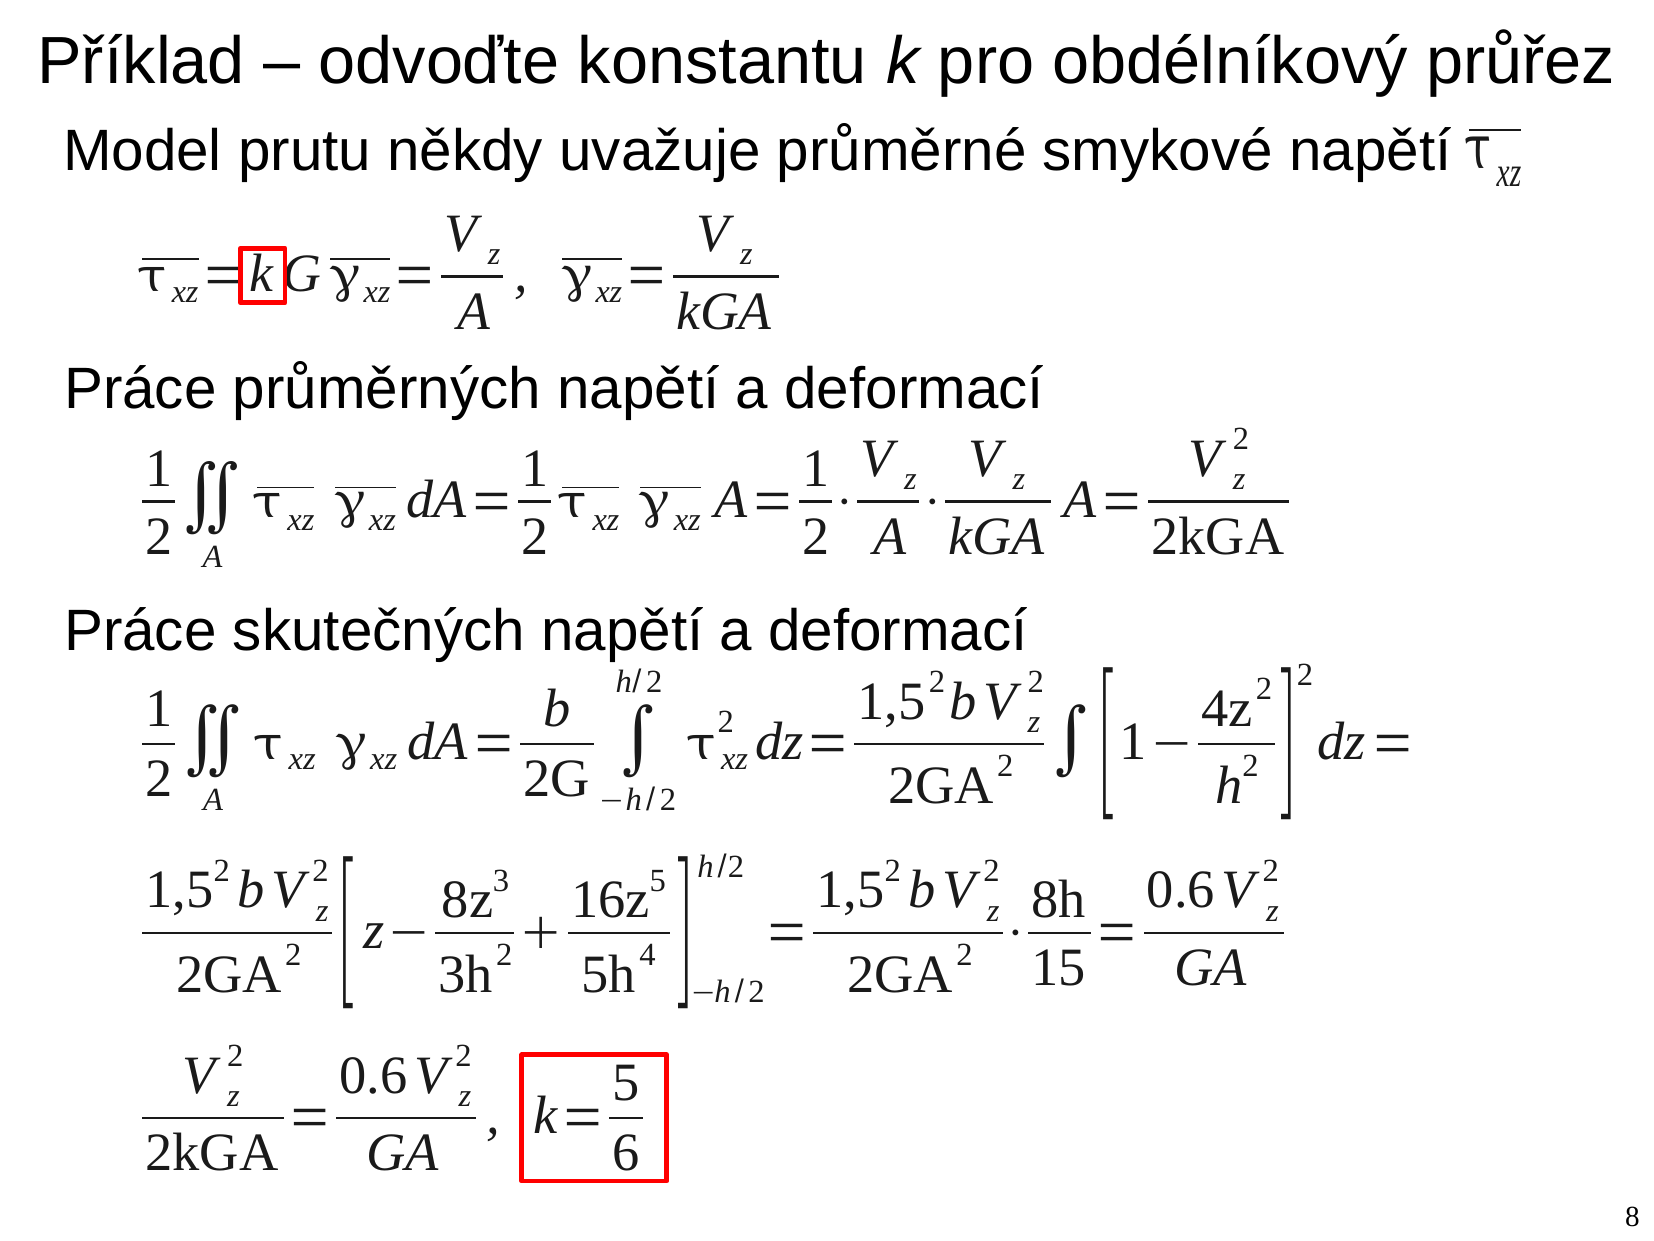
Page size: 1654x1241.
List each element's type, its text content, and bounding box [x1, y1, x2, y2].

chart [118, 658, 1429, 1182]
text_box Práce průměrných napětí a deformací [64, 355, 1595, 443]
chart [118, 231, 794, 340]
chart [1447, 106, 1536, 196]
text_box Model prutu někdy uvažuje průměrné smykové napětí [63, 118, 1595, 231]
text_box Práce skutečných napětí a deformací [64, 597, 1595, 686]
chart [524, 1057, 664, 1179]
title Příklad – odvoďte konstantu k pro obdélníkový průřez [0, 8, 1654, 113]
chart [118, 443, 1306, 575]
